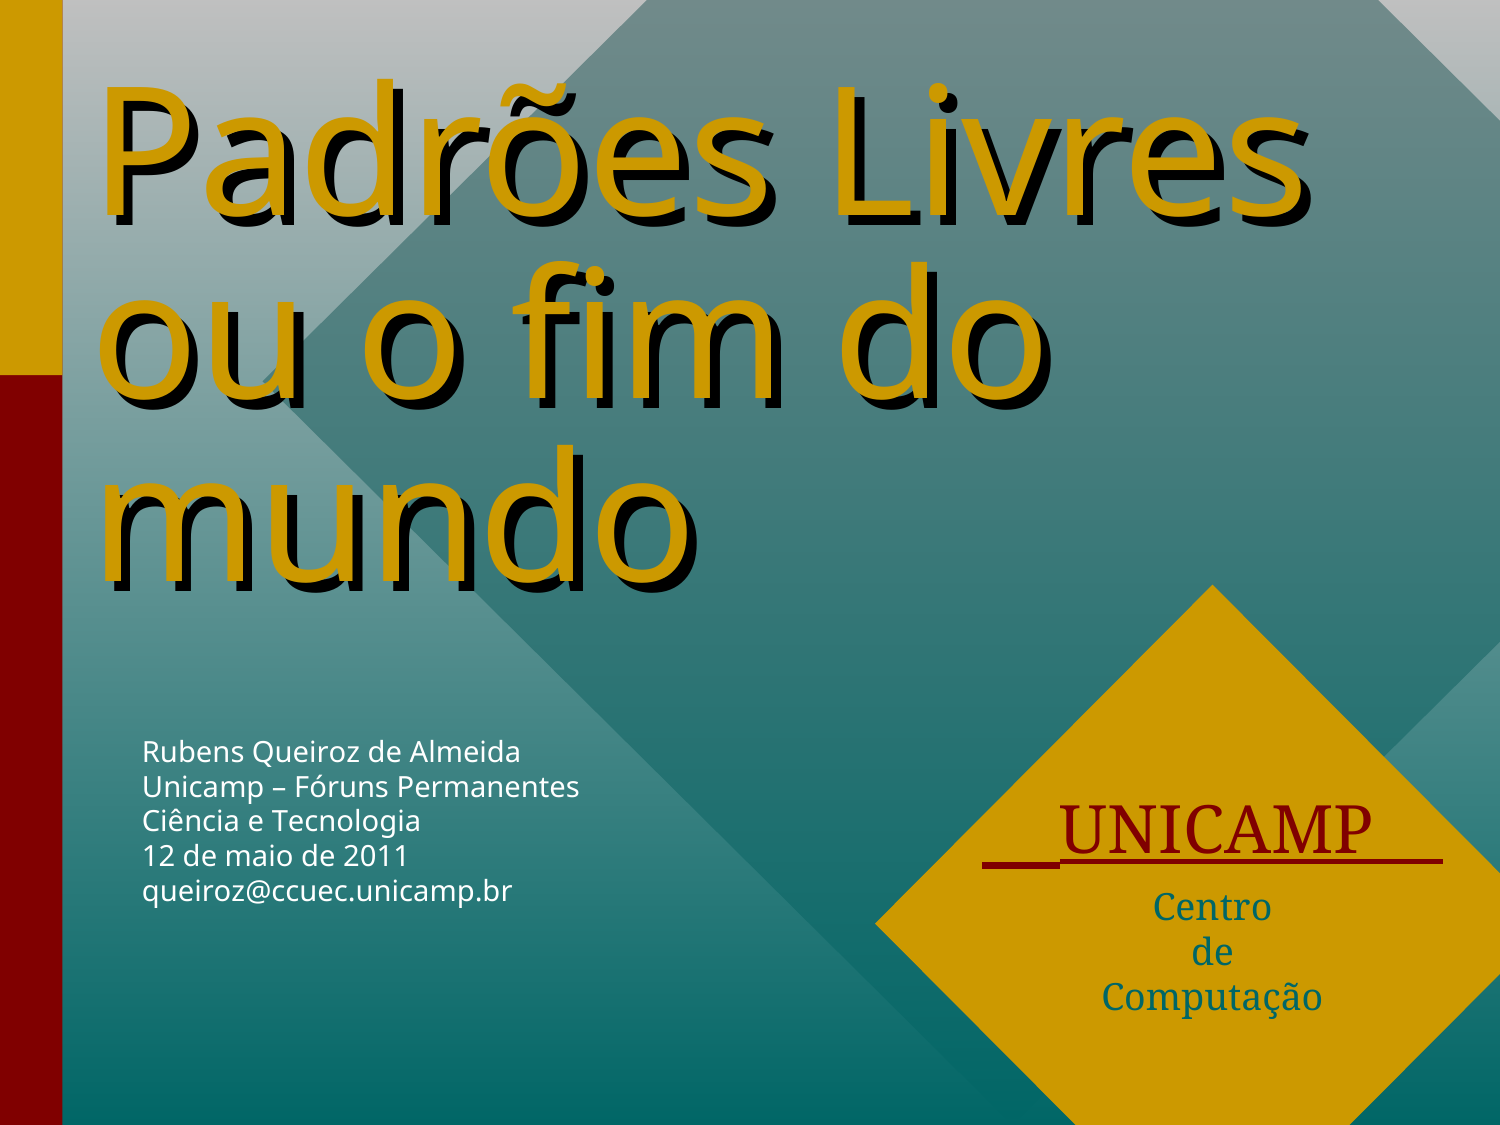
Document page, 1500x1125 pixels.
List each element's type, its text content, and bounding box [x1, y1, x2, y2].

text_box Rubens Queiroz de Almeida Unicamp – Fóruns Permanentes Ciência e Tecnologia 12 de maio de 2011 queiroz@ccuec.unicamp.br [126, 725, 827, 916]
text_box UNICAMP Centro de Computação [875, 584, 1500, 1125]
title Padrões Livres ou o fim do mundo [74, 62, 1475, 626]
